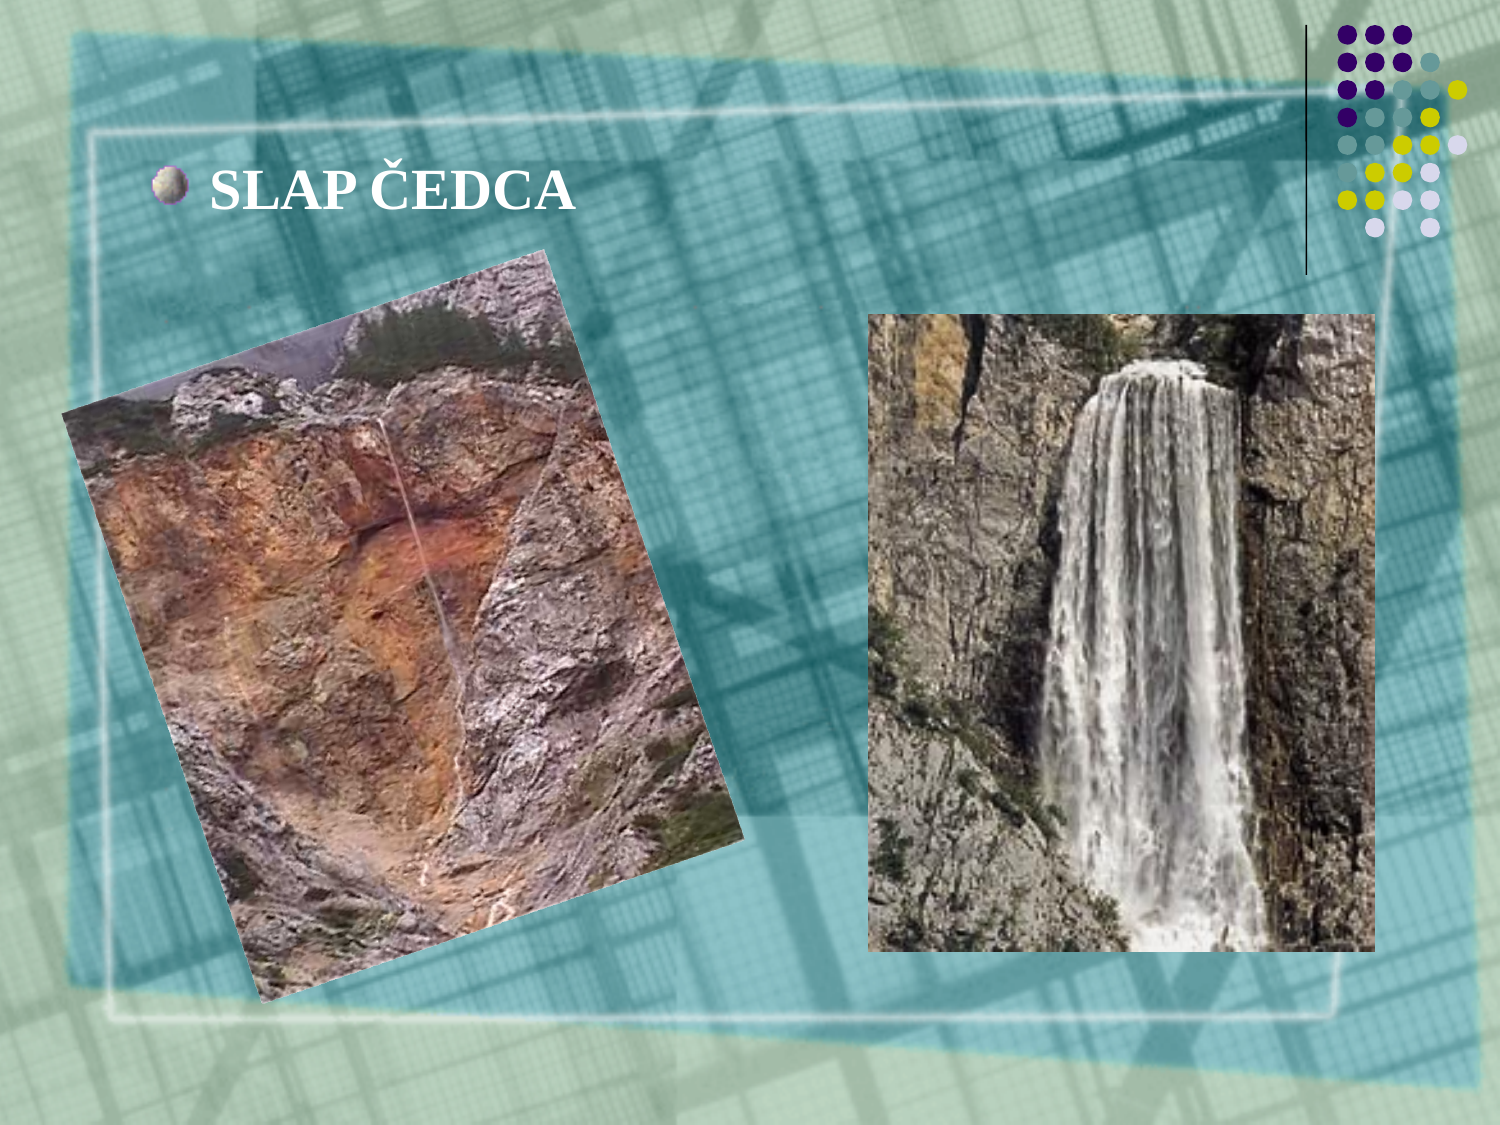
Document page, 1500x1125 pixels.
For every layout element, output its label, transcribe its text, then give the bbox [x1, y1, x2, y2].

text_box SLAP ČEDCA [133, 144, 592, 229]
picture [0, 0, 1500, 1125]
